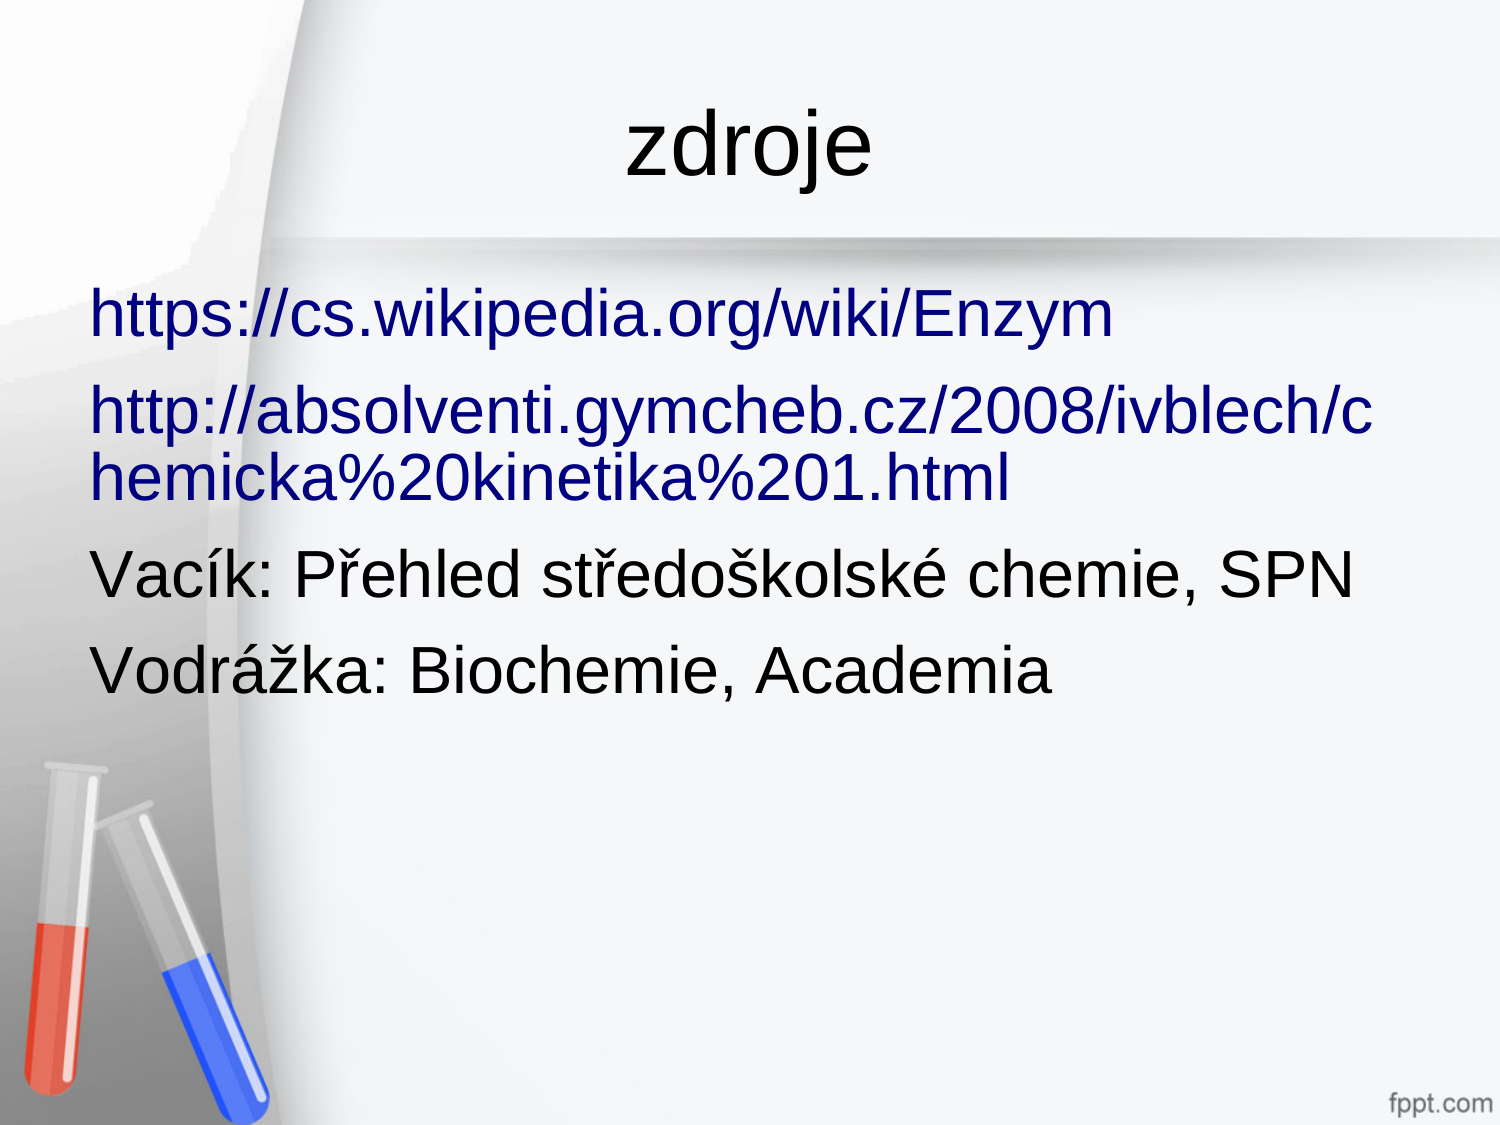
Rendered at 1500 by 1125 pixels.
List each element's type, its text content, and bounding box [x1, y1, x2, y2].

list https://cs.wikipedia.org/wiki/Enzym http://absolventi.gymcheb.cz/2008/ivblech/chemicka%20kinetika%201.html Vacík: Přehled středoškolské chemie, SPN Vodrážka: Biochemie, Academia [74, 262, 1425, 1005]
title zdroje [74, 45, 1425, 233]
picture [0, 0, 1500, 1125]
